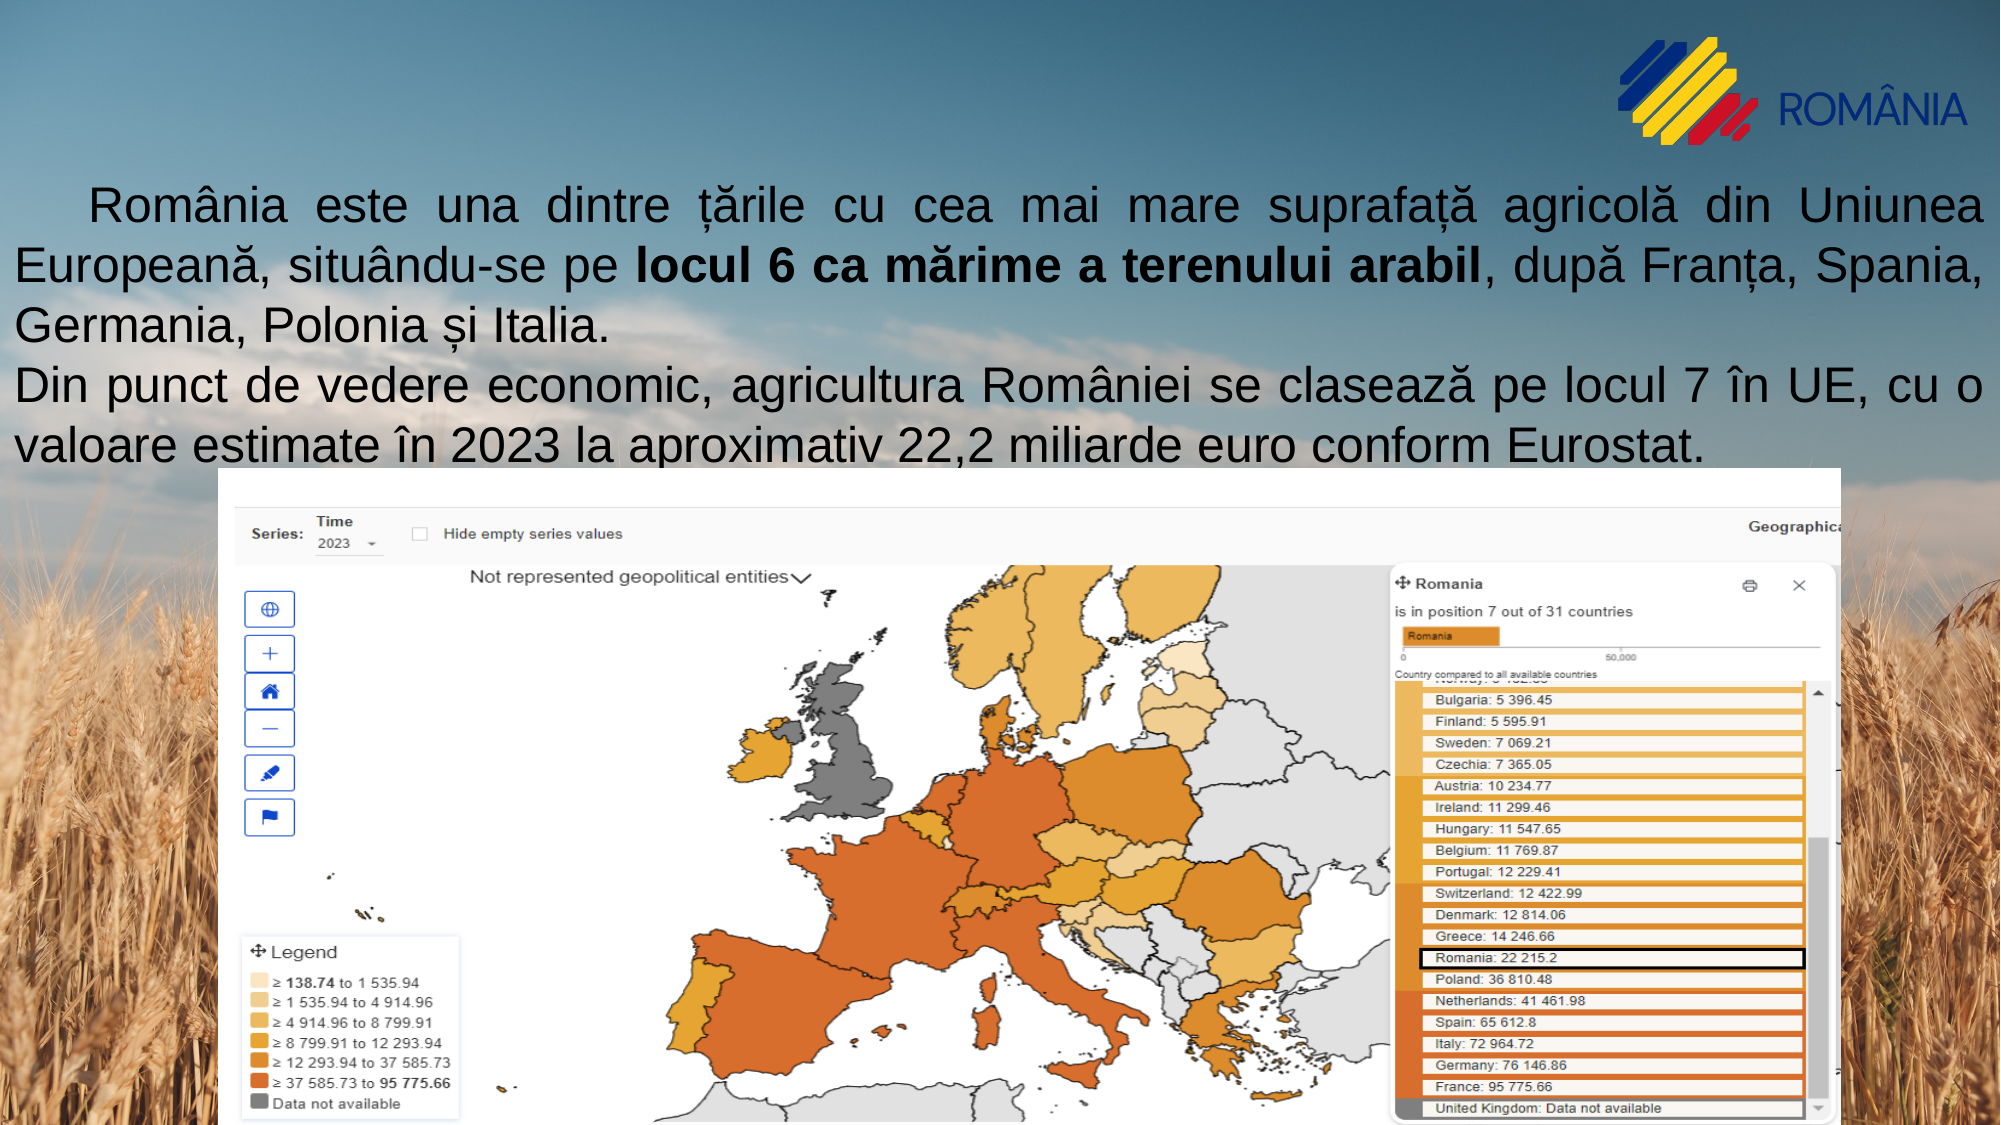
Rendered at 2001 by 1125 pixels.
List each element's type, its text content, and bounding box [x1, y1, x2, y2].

picture [0, 468, 2000, 1125]
picture [0, 0, 2000, 145]
text_box România este una dintre țările cu cea mai mare suprafață agricolă din Uniunea Europeană, situându-se pe locul 6 ca mărime a terenului arabil, după Franța, Spania, Germania, Polonia și Italia. Din punct de vedere economic, agricultura României se clasează pe locul 7 în UE, cu o valoare estimate în 2023 la aproximativ 22,2 miliarde euro conform Eurostat. [0, 105, 2000, 481]
